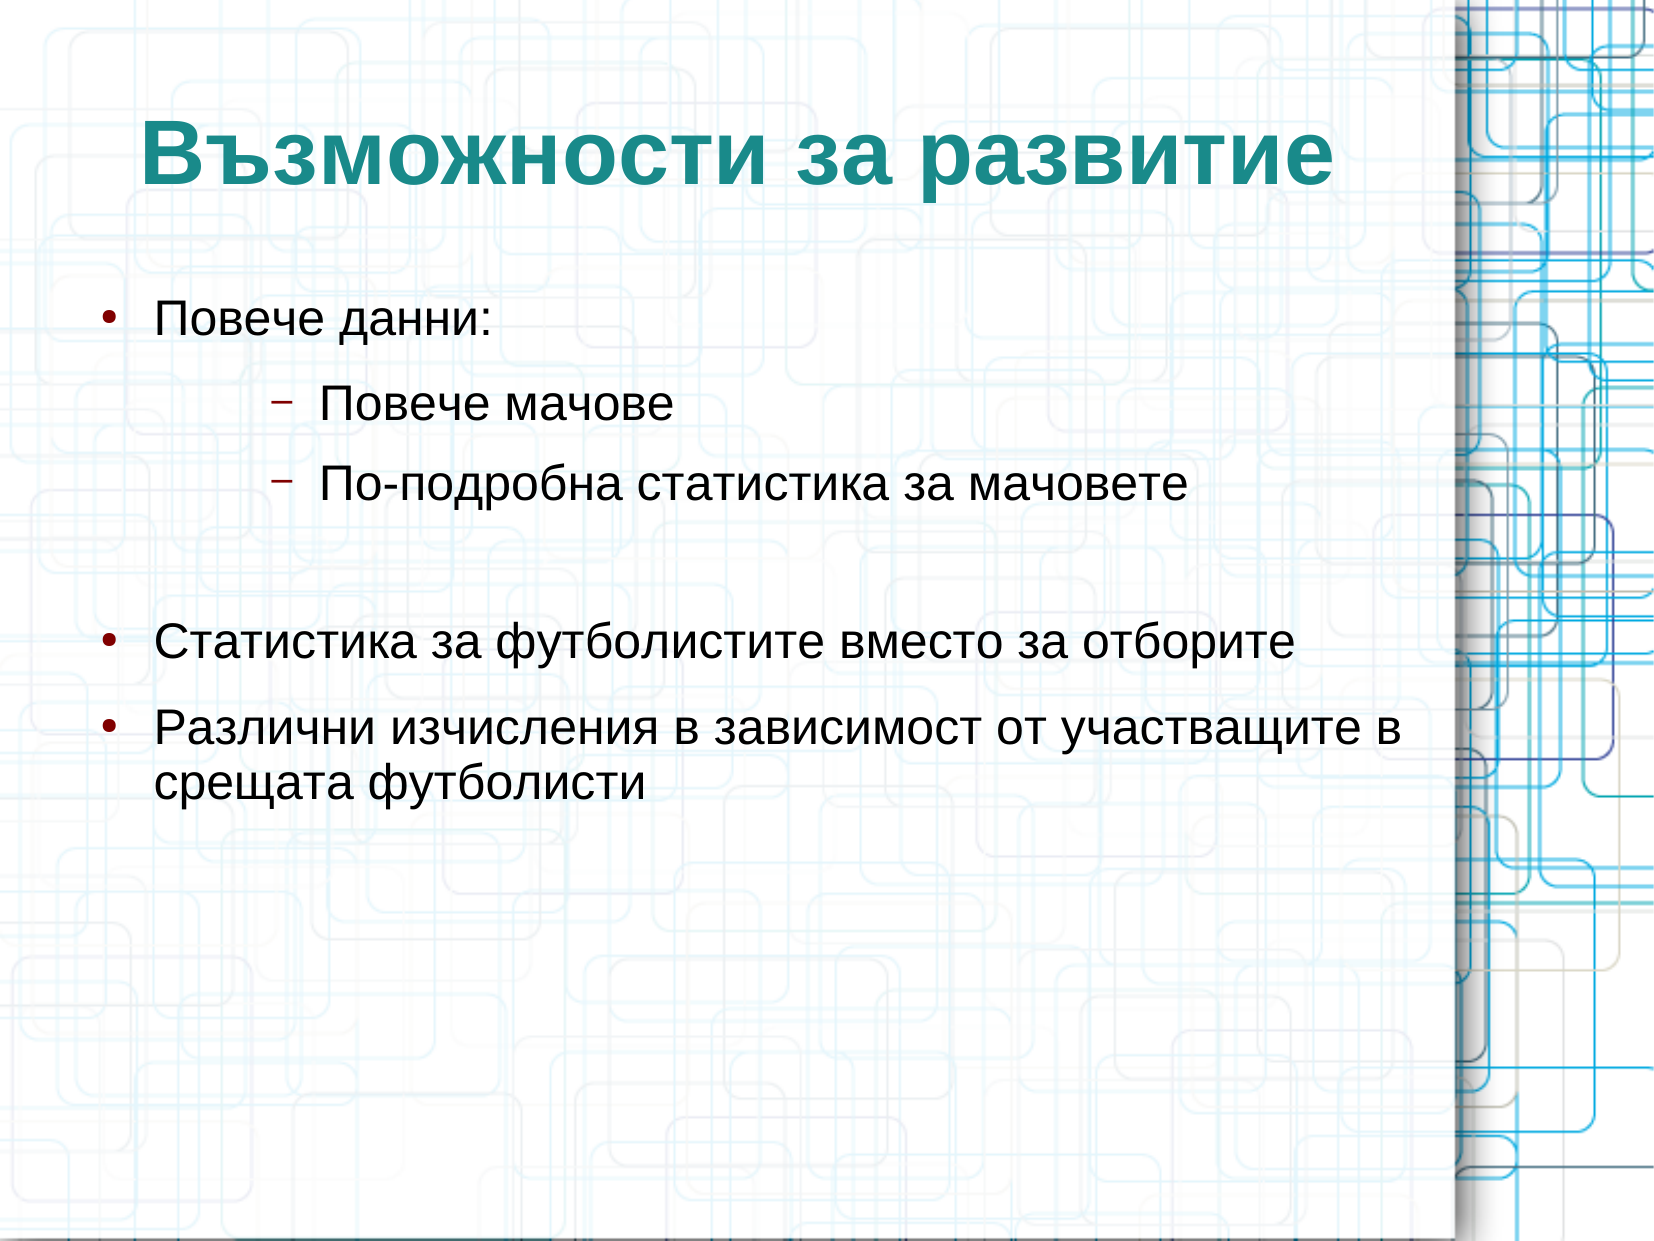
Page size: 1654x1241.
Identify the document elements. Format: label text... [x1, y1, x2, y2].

picture [0, 0, 1654, 1241]
list Повече данни: Повече мачове По-подробна статистика за мачовете Статистика за футболистите вместо за отборите Различни изчисления в зависимост от участващите в срещата футболисти [82, 290, 1418, 1010]
title Възможности за развитие [59, 49, 1418, 257]
